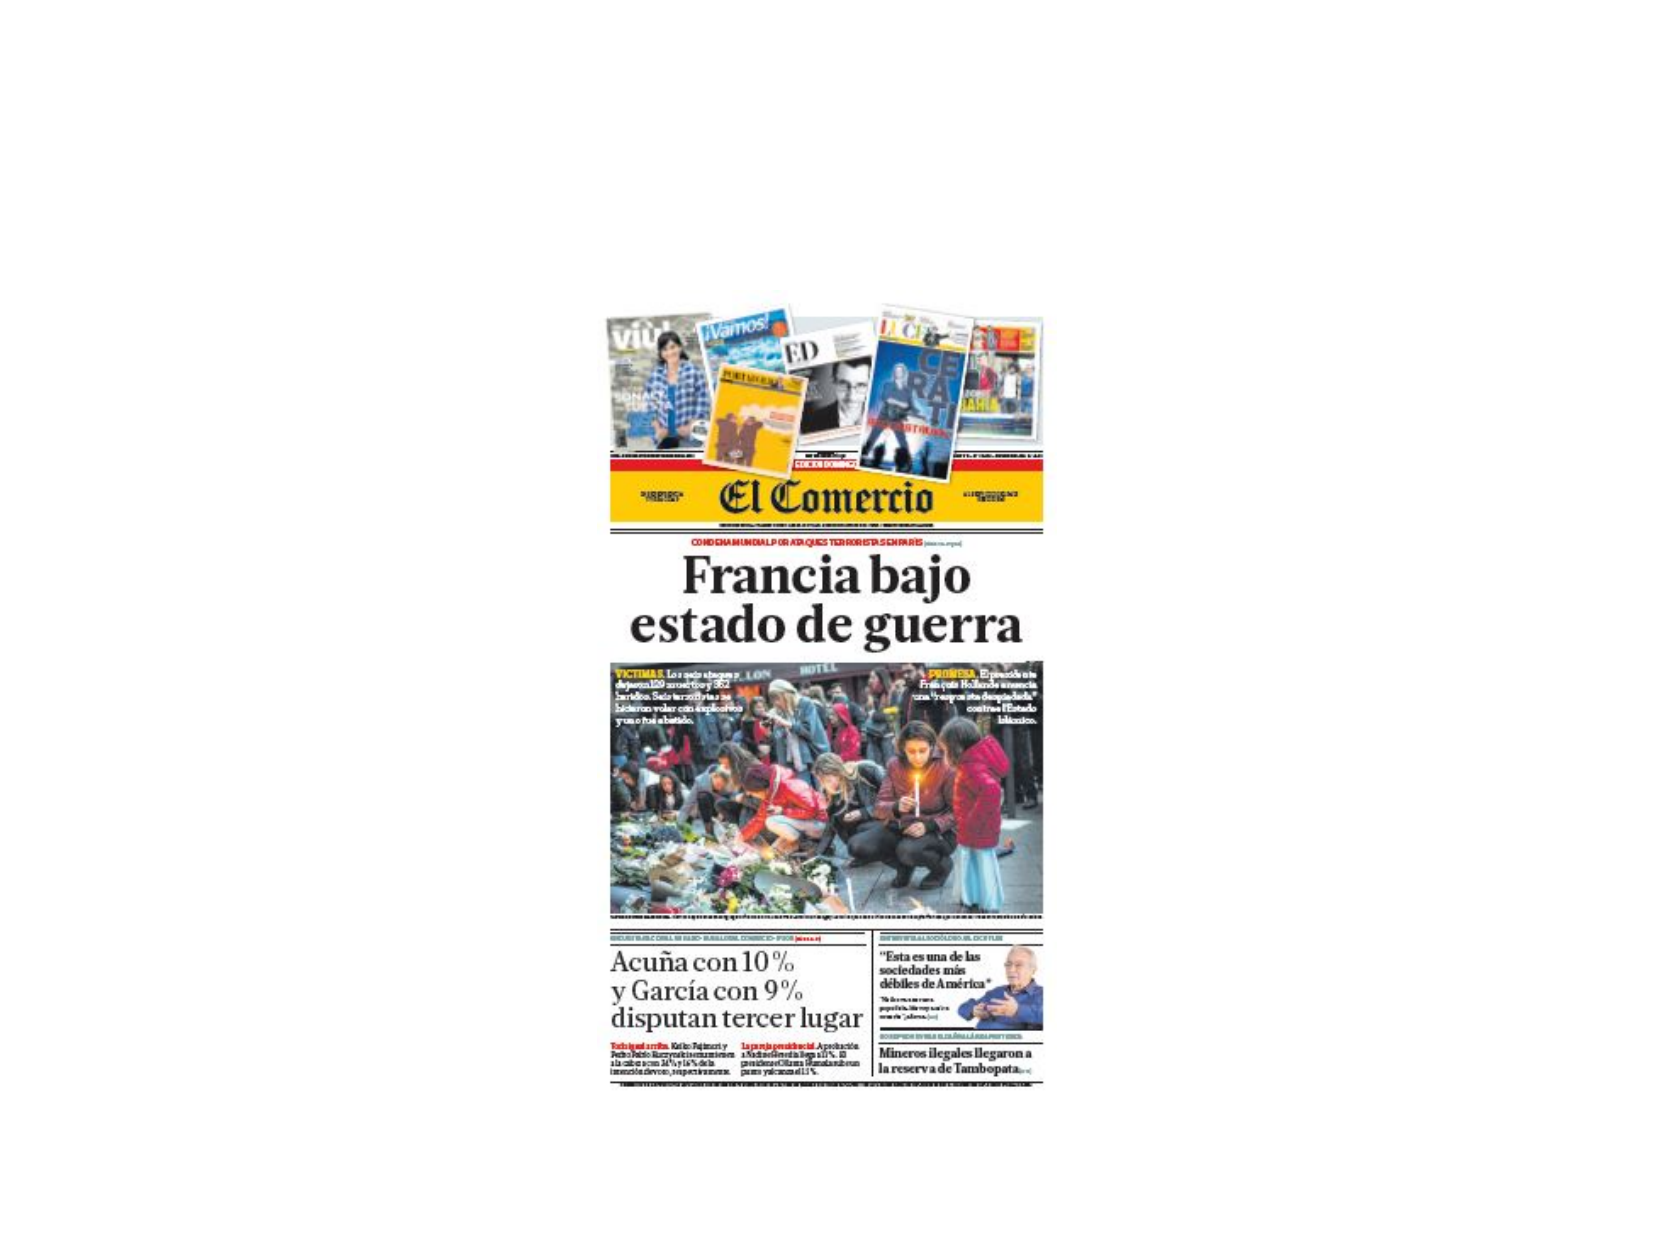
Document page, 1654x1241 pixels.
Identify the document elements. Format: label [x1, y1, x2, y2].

picture [597, 290, 1057, 1109]
